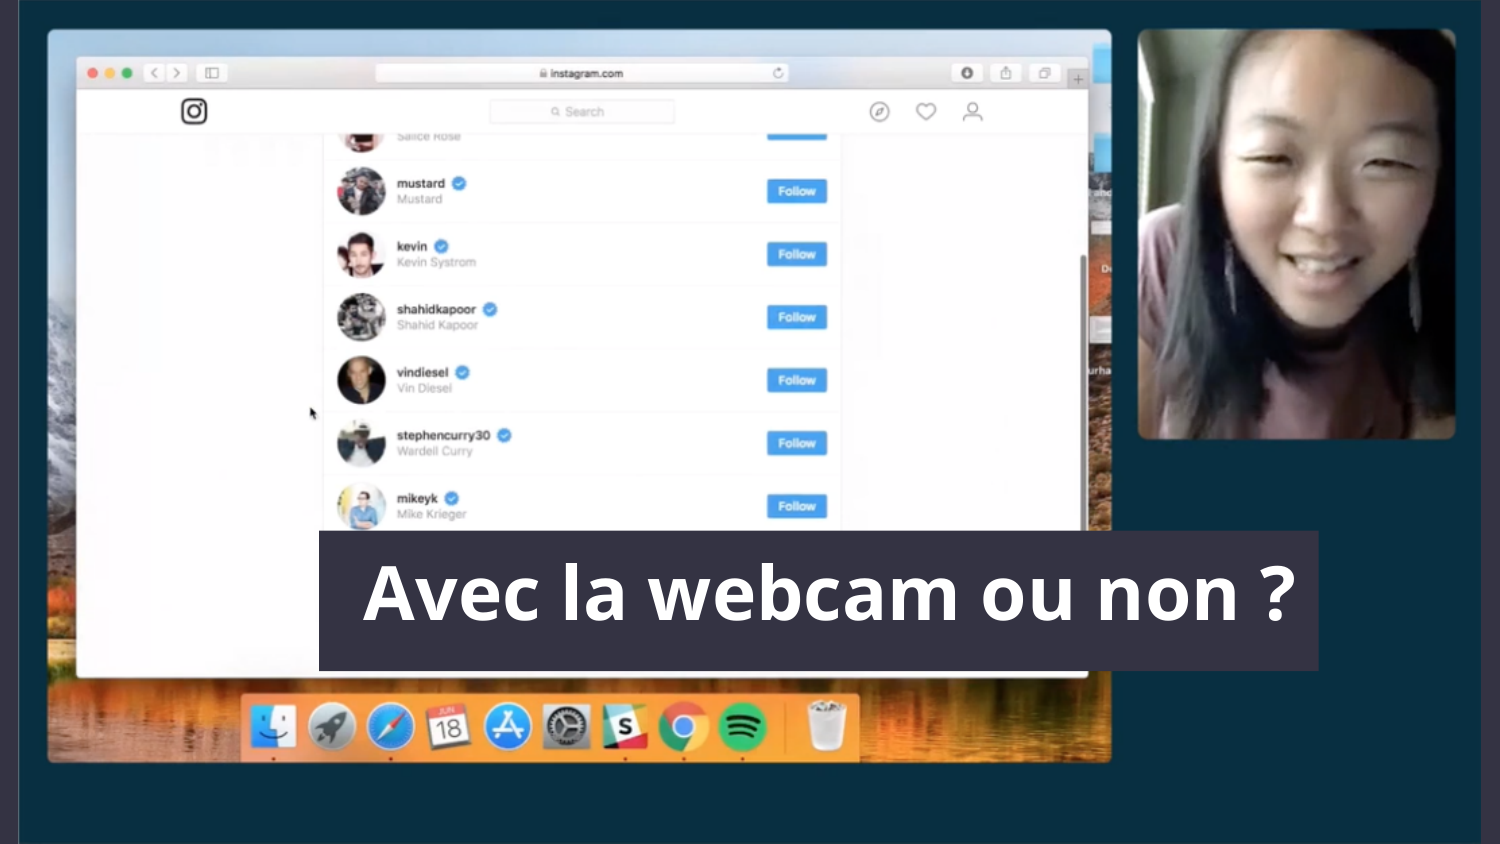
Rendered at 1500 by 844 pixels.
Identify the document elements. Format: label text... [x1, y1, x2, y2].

title Avec la webcam ou non ? [319, 530, 1319, 672]
picture [18, 0, 1481, 844]
